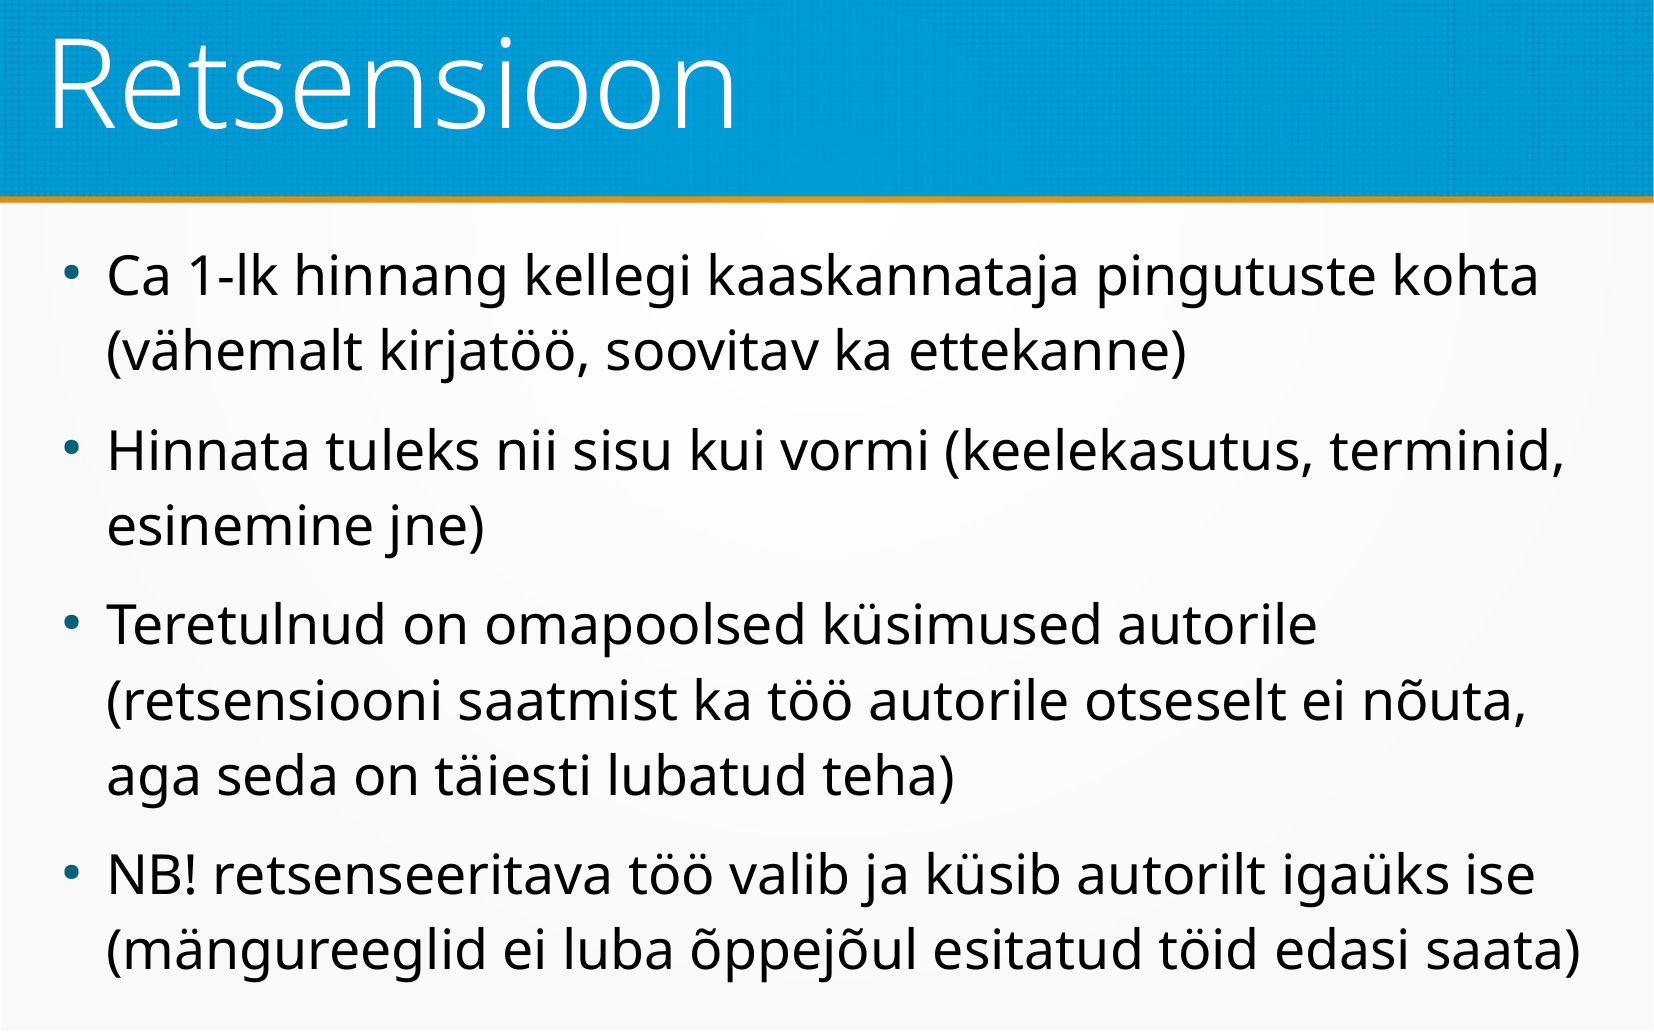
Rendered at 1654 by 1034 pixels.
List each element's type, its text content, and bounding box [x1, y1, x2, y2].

title Retsensioon [43, 0, 1619, 166]
list Ca 1-lk hinnang kellegi kaaskannataja pingutuste kohta (vähemalt kirjatöö, soovitav ka ettekanne) Hinnata tuleks nii sisu kui vormi (keelekasutus, terminid, esinemine jne) Teretulnud on omapoolsed küsimused autorile (retsensiooni saatmist ka töö autorile otseselt ei nõuta, aga seda on täiesti lubatud teha) NB! retsenseeritava töö valib ja küsib autorilt igaüks ise (mängureeglid ei luba õppejõul esitatud töid edasi saata) [47, 236, 1607, 1002]
picture [0, 195, 1654, 1034]
